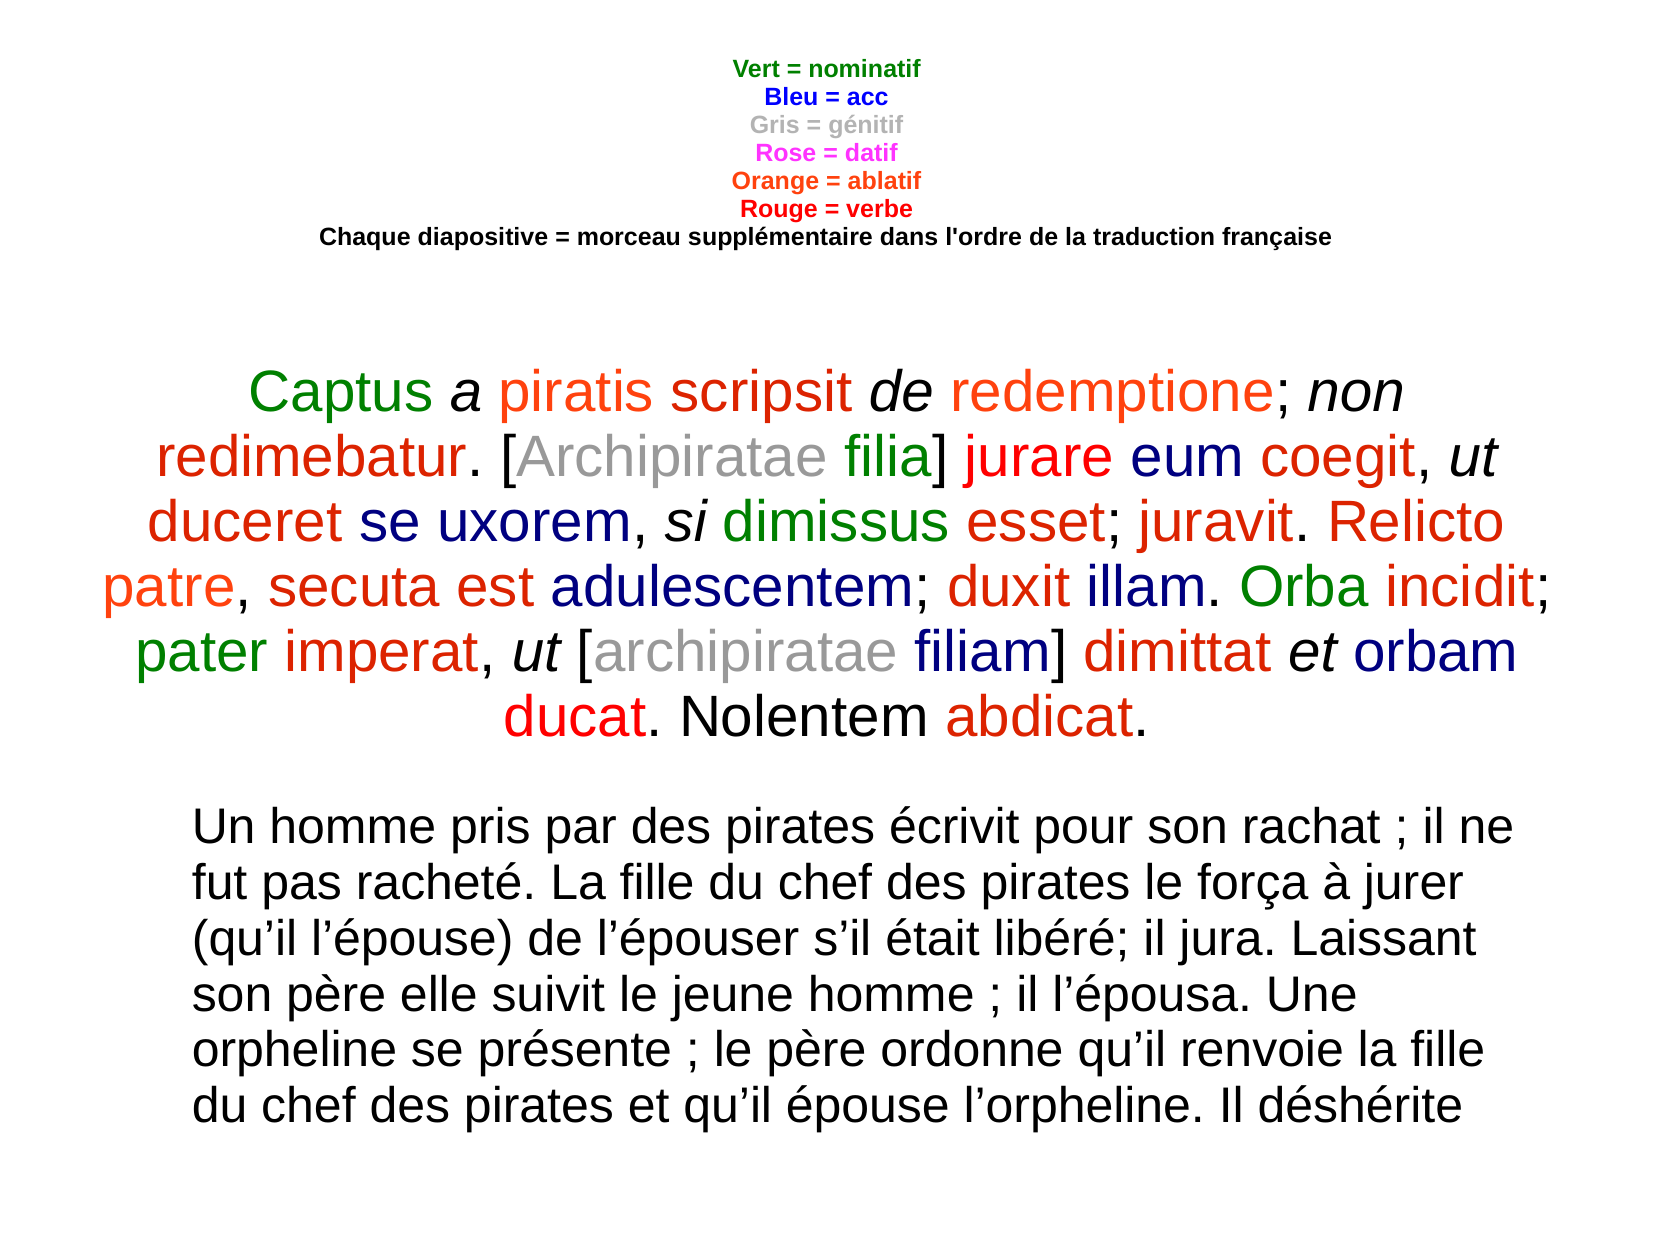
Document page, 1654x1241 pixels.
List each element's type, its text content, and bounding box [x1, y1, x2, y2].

title Vert = nominatif Bleu = acc Gris = génitif Rose = datif Orange = ablatif Rouge = verbe Chaque diapositive = morceau supplémentaire dans l'ordre de la traduction française [82, 49, 1571, 256]
subtitle Captus a piratis scripsit de redemptione; non redimebatur. [Archipiratae filia] jurare eum coegit, ut duceret se uxorem, si dimissus esset; juravit. Relicto patre, secuta est adulescentem; duxit illam. Orba incidit; pater imperat, ut [archipiratae filiam] dimittat et orbam ducat. Nolentem abdicat. [82, 256, 1571, 851]
text_box Un homme pris par des pirates écrivit pour son rachat ; il ne fut pas racheté. La fille du chef des pirates le força à jurer (qu’il l’épouse) de l’épouser s’il était libéré; il jura. Laissant son père elle suivit le jeune homme ; il l’épousa. Une orpheline se présente ; le père ordonne qu’il renvoie la fille du chef des pirates et qu’il épouse l’orpheline. Il déshérite [177, 791, 1560, 1141]
